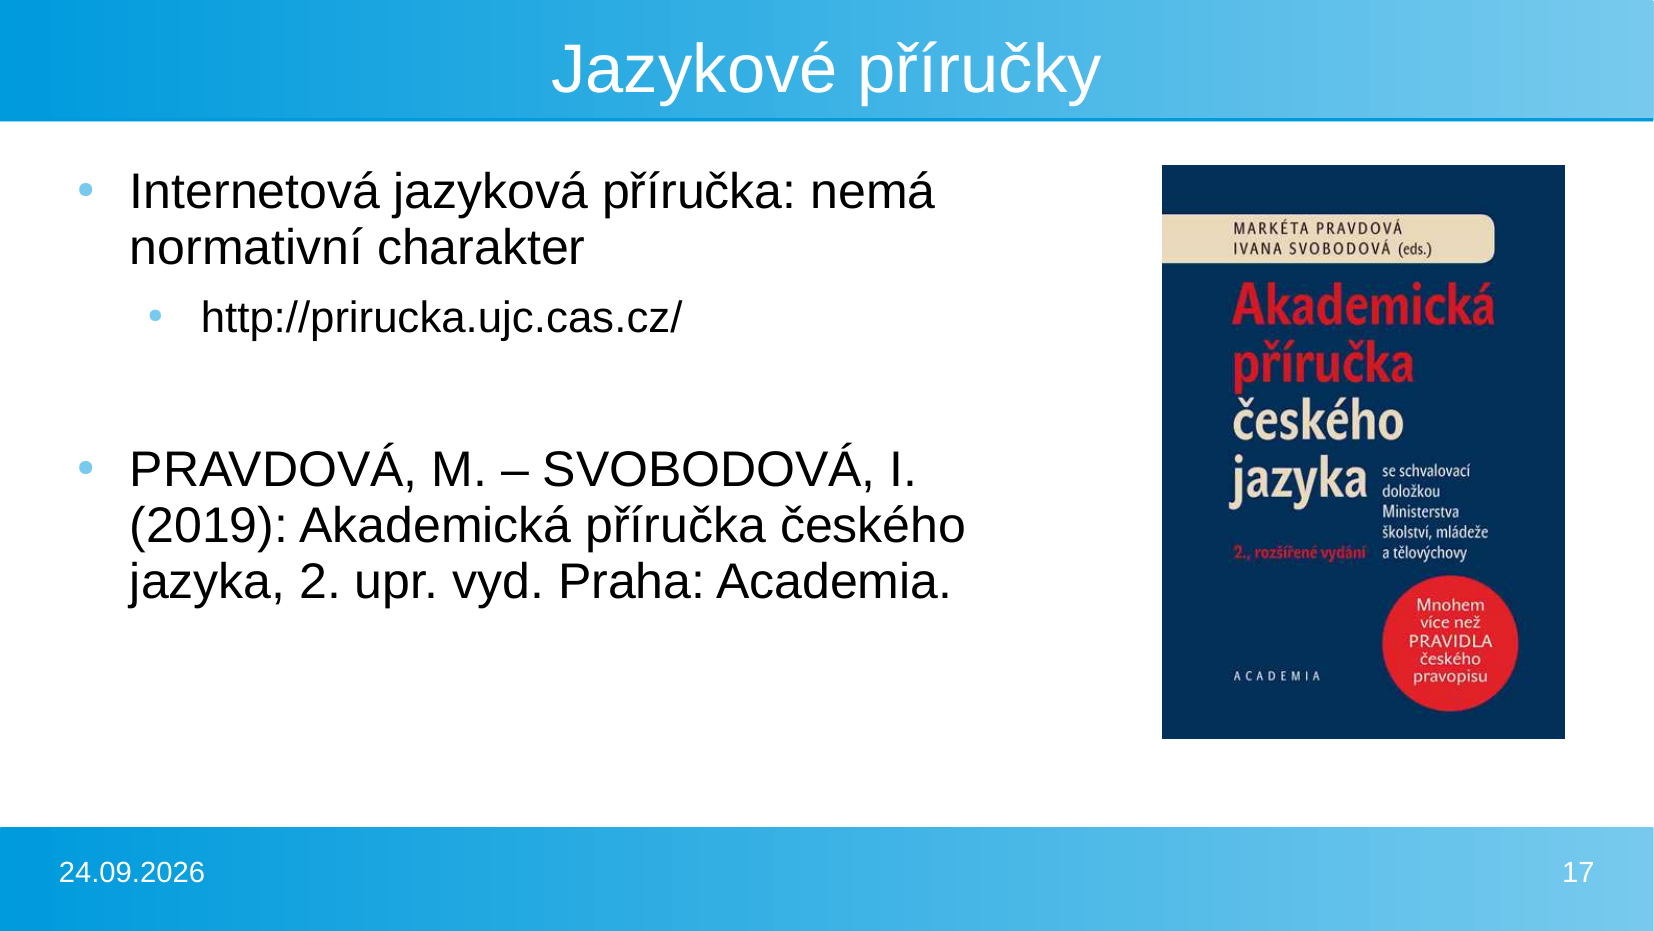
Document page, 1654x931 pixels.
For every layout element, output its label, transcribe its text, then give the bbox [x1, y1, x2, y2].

list Internetová jazyková příručka: nemá normativní charakter http://prirucka.ujc.cas.cz/ PRAVDOVÁ, M. – SVOBODOVÁ, I. (2019): Akademická příručka českého jazyka, 2. upr. vyd. Praha: Academia. [59, 163, 1034, 754]
picture [1162, 165, 1565, 739]
title Jazykové příručky [59, 29, 1595, 108]
